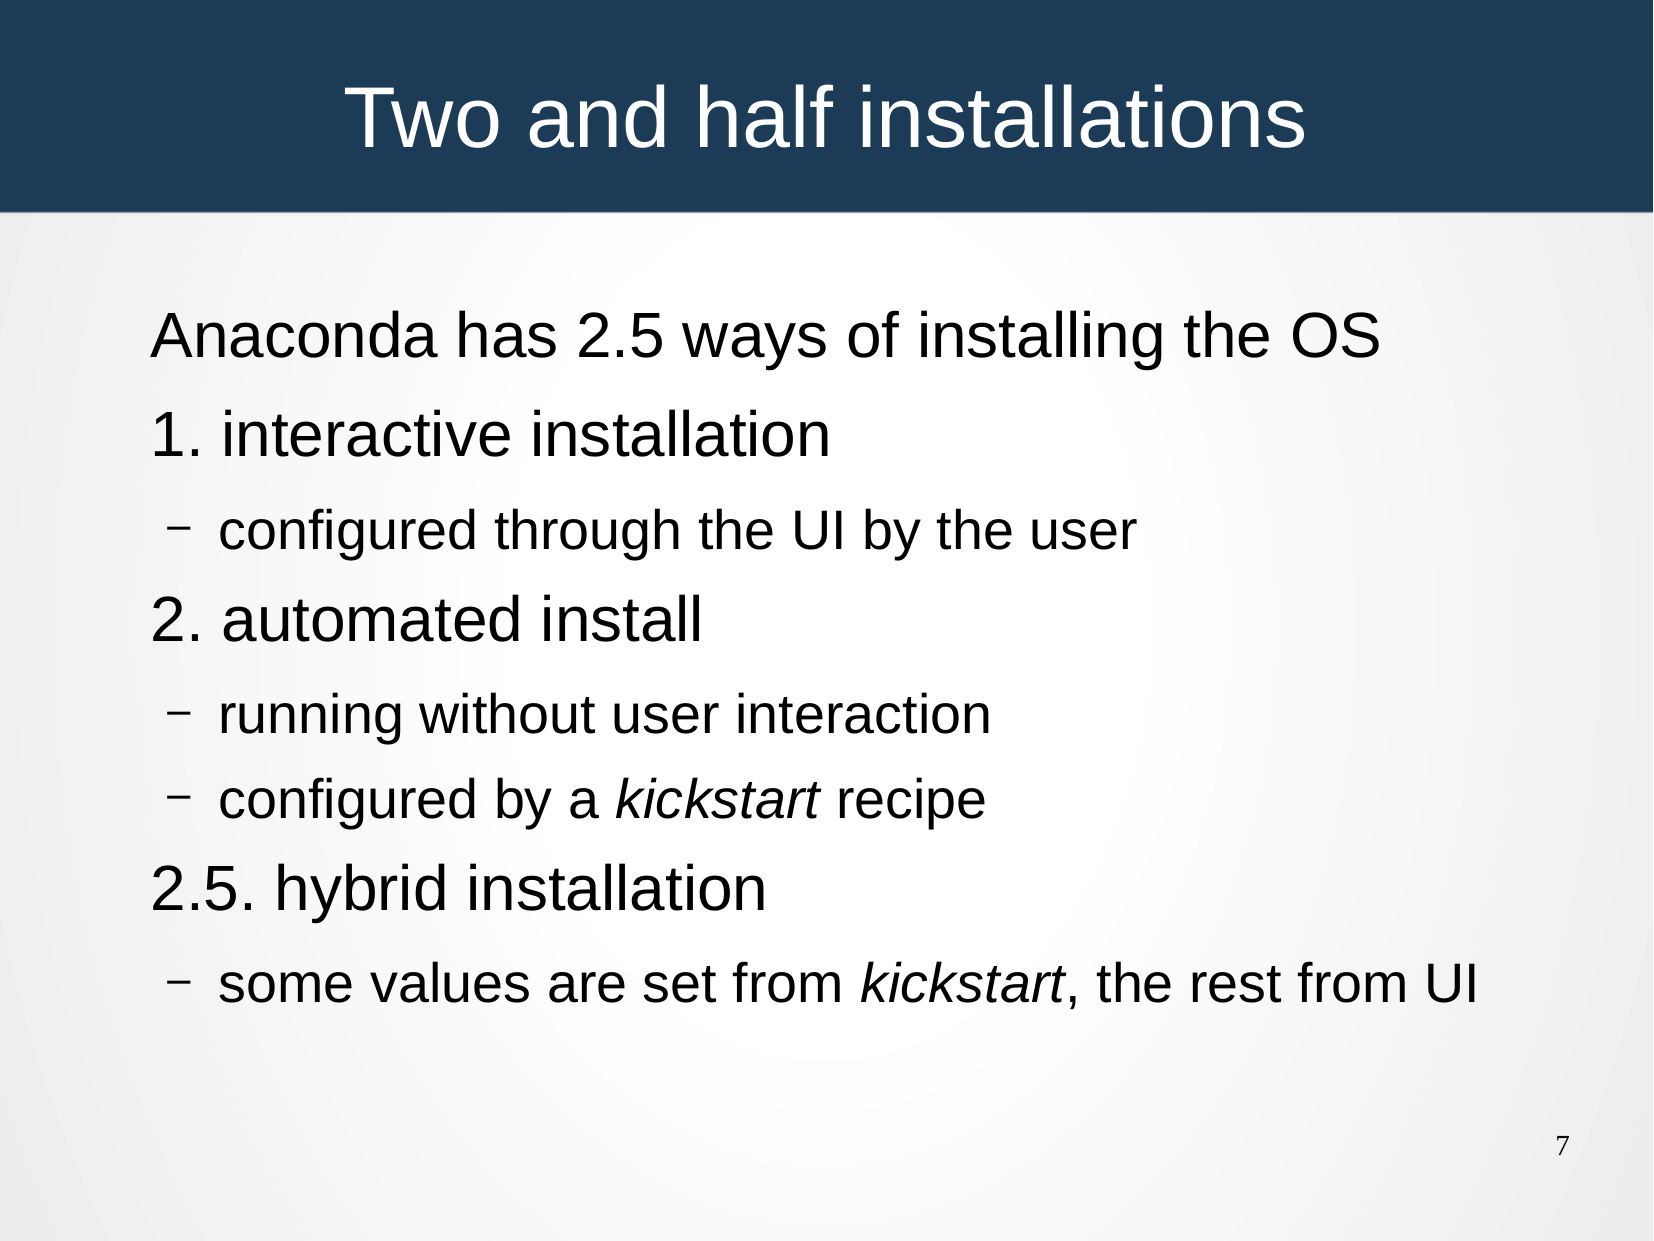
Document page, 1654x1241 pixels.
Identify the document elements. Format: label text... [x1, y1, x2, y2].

title Two and half installations [82, 47, 1571, 189]
list Anaconda has 2.5 ways of installing the OS 1. interactive installation configured through the UI by the user 2. automated install running without user interaction configured by a kickstart recipe 2.5. hybrid installation some values are set from kickstart, the rest from UI [82, 299, 1571, 1019]
picture [0, 0, 1653, 1241]
